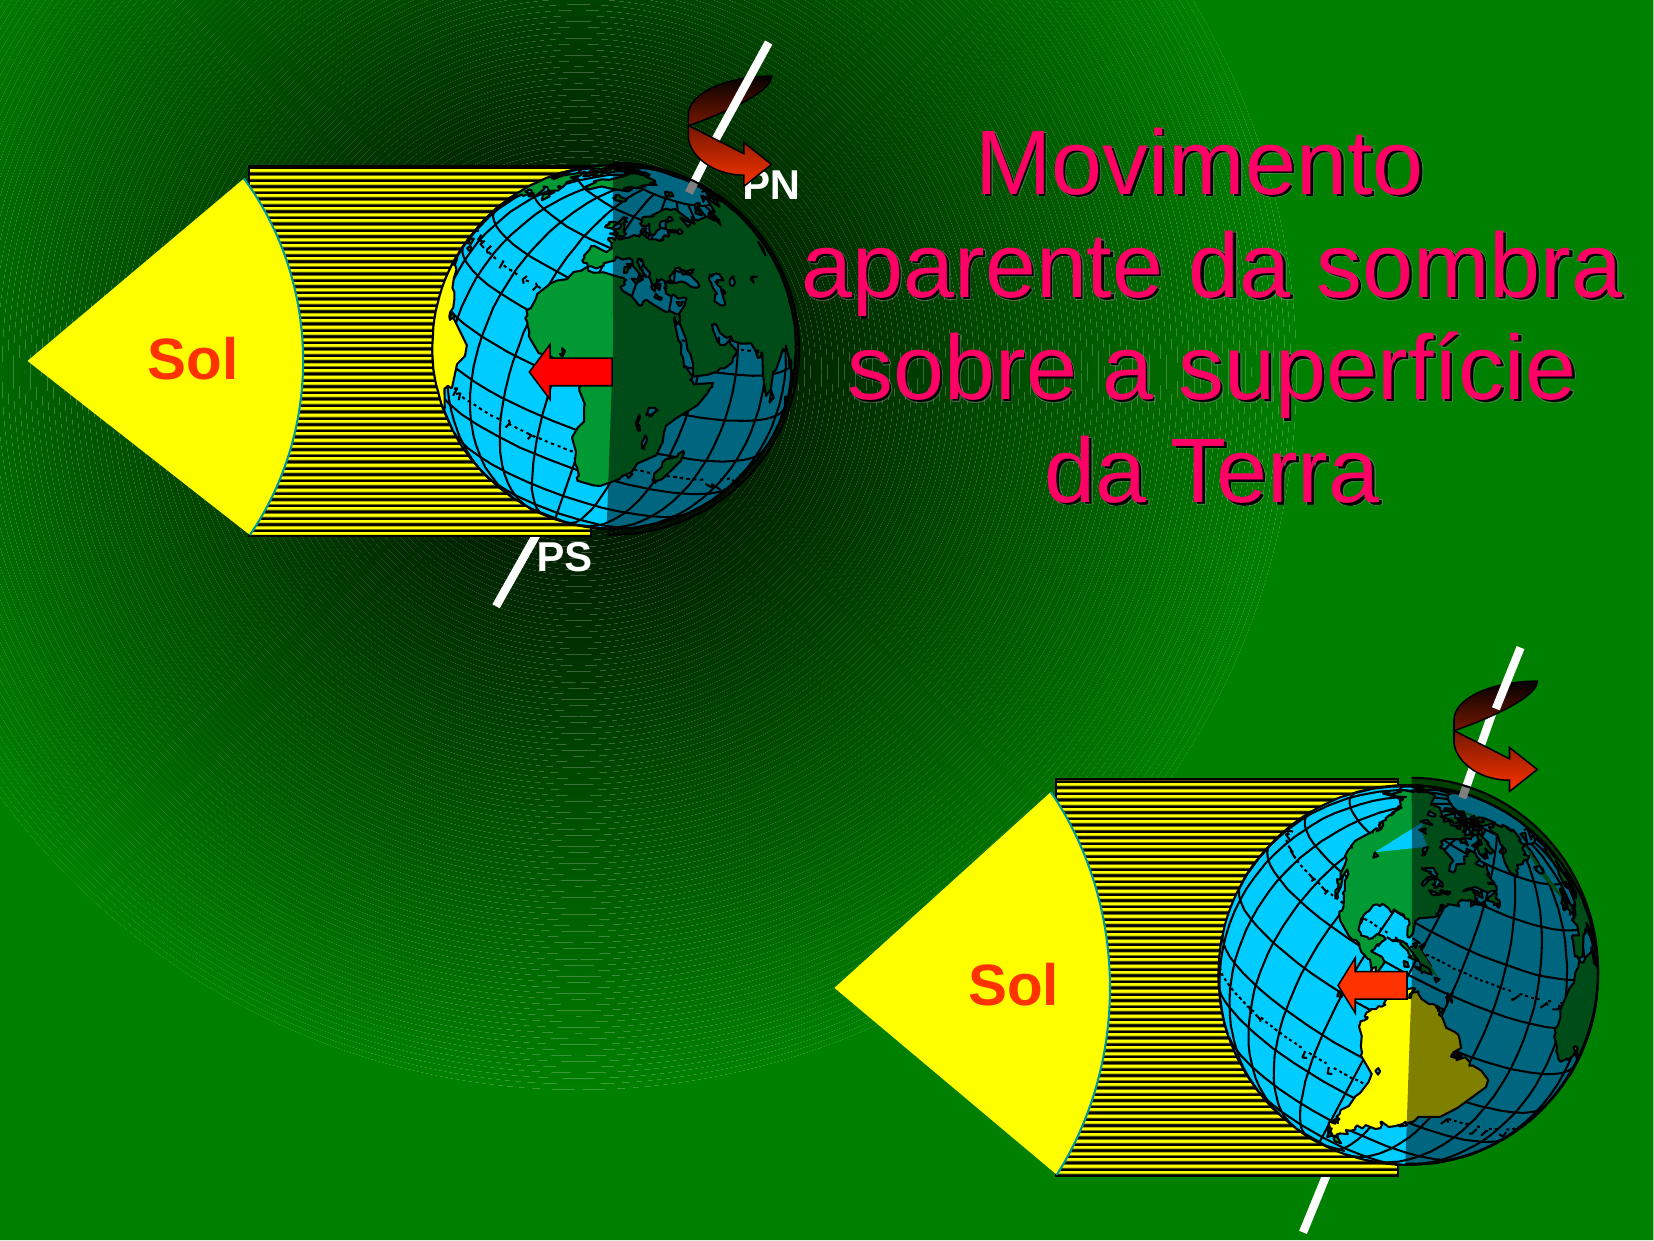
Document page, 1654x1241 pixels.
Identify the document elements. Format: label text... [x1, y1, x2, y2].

text_box [473, 340, 513, 396]
text_box [469, 451, 488, 474]
text_box [1236, 923, 1271, 982]
text_box [484, 296, 526, 353]
text_box [1308, 810, 1355, 843]
text_box [27, 166, 581, 537]
text_box [1345, 1151, 1356, 1155]
text_box [495, 196, 528, 221]
text_box [1282, 849, 1331, 899]
text_box [1318, 823, 1367, 863]
text_box [1221, 950, 1233, 1002]
text_box [1242, 1060, 1257, 1085]
text_box [1275, 1054, 1306, 1100]
text_box [457, 254, 463, 267]
text_box [1271, 846, 1296, 876]
text_box [1348, 1063, 1370, 1096]
text_box [558, 515, 576, 521]
text_box [740, 76, 772, 105]
text_box [473, 424, 501, 467]
text_box [524, 501, 535, 508]
text_box [1250, 988, 1284, 1047]
text_box [506, 474, 532, 501]
text_box [446, 404, 456, 432]
text_box [1242, 864, 1277, 916]
text_box [1453, 681, 1538, 792]
text_box [1222, 1000, 1232, 1038]
text_box [453, 410, 477, 452]
text_box [688, 78, 772, 187]
text_box [464, 245, 468, 256]
text_box [467, 228, 504, 273]
text_box [582, 179, 595, 185]
text_box [591, 188, 609, 196]
text_box [1339, 1096, 1351, 1109]
text_box [1303, 1075, 1343, 1118]
text_box [480, 241, 525, 291]
text_box [554, 274, 564, 280]
text_box [504, 257, 554, 308]
text_box [559, 498, 592, 518]
text_box [1258, 946, 1302, 1007]
text_box [1307, 777, 1599, 1164]
text_box [1289, 1119, 1300, 1129]
text_box [1311, 1038, 1361, 1091]
text_box [1231, 1012, 1250, 1062]
text_box PN [727, 154, 785, 217]
text_box [1303, 868, 1343, 924]
text_box [1254, 882, 1298, 940]
text_box PS [521, 526, 608, 589]
text_box [506, 162, 785, 535]
text_box [1361, 812, 1391, 831]
text_box [1226, 895, 1238, 928]
text_box [498, 200, 541, 236]
text_box PN [751, 175, 762, 184]
text_box [1277, 1090, 1299, 1121]
text_box [1278, 1013, 1320, 1069]
text_box [1276, 904, 1328, 965]
text_box [1231, 967, 1254, 1023]
text_box [560, 238, 607, 275]
text_box [1290, 821, 1304, 838]
text_box [1339, 1132, 1359, 1146]
text_box [510, 211, 558, 252]
text_box [501, 440, 533, 481]
text_box [534, 456, 570, 494]
text_box [1303, 1128, 1320, 1140]
text_box [1241, 854, 1267, 894]
text_box [1356, 1127, 1367, 1134]
text_box [460, 279, 498, 333]
text_box [1302, 1106, 1328, 1135]
text_box [564, 200, 611, 234]
text_box [1351, 793, 1388, 805]
text_box [536, 419, 574, 466]
text_box [1250, 1032, 1274, 1081]
text_box [472, 383, 502, 434]
text_box [565, 471, 606, 504]
text_box [501, 401, 540, 451]
text_box [453, 264, 475, 315]
title Movimento aparente da sombra sobre a superfície da Terra [785, 5, 1640, 629]
text_box [1337, 860, 1345, 869]
text_box [458, 321, 480, 377]
text_box Sol [953, 945, 1075, 1026]
text_box [434, 266, 465, 402]
text_box [472, 217, 493, 246]
text_box [530, 176, 570, 194]
text_box [834, 778, 1399, 1177]
text_box Sol [132, 319, 254, 400]
text_box [533, 486, 561, 510]
text_box [1322, 1140, 1337, 1147]
text_box [1226, 905, 1249, 959]
text_box [538, 507, 555, 516]
text_box [530, 225, 581, 269]
text_box [1288, 832, 1313, 858]
text_box [1353, 799, 1399, 818]
text_box [1306, 800, 1349, 826]
text_box [547, 191, 594, 220]
text_box [1334, 920, 1346, 934]
text_box [1256, 1073, 1277, 1106]
text_box [1269, 835, 1287, 857]
text_box [1288, 971, 1338, 1032]
text_box [1349, 1138, 1387, 1155]
text_box [485, 462, 509, 489]
text_box [449, 372, 470, 417]
text_box [537, 182, 582, 206]
text_box [1360, 906, 1390, 937]
